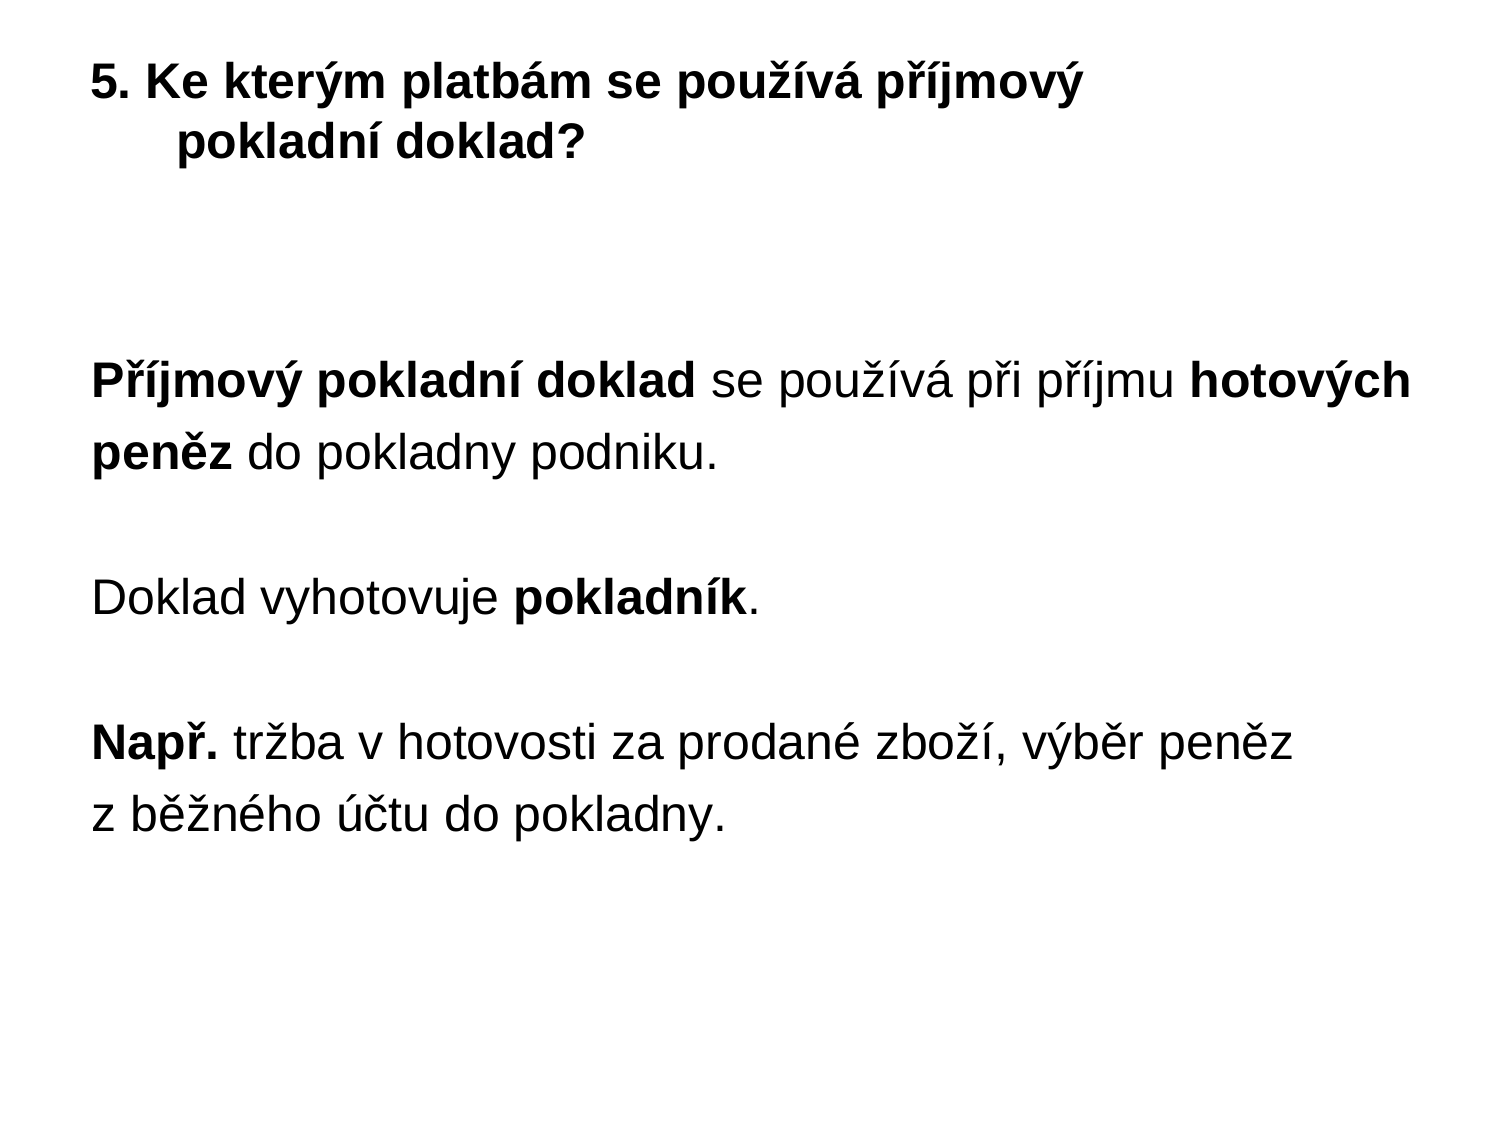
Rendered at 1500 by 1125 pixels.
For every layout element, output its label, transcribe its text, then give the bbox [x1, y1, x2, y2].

title 5. Ke kterým platbám se používá příjmový pokladní doklad? [75, 41, 1426, 237]
list Příjmový pokladní doklad se používá při příjmu hotových peněz do pokladny podniku. Doklad vyhotovuje pokladník. Např. tržba v hotovosti za prodané zboží, výběr peněz z běžného účtu do pokladny. [76, 267, 1427, 1093]
